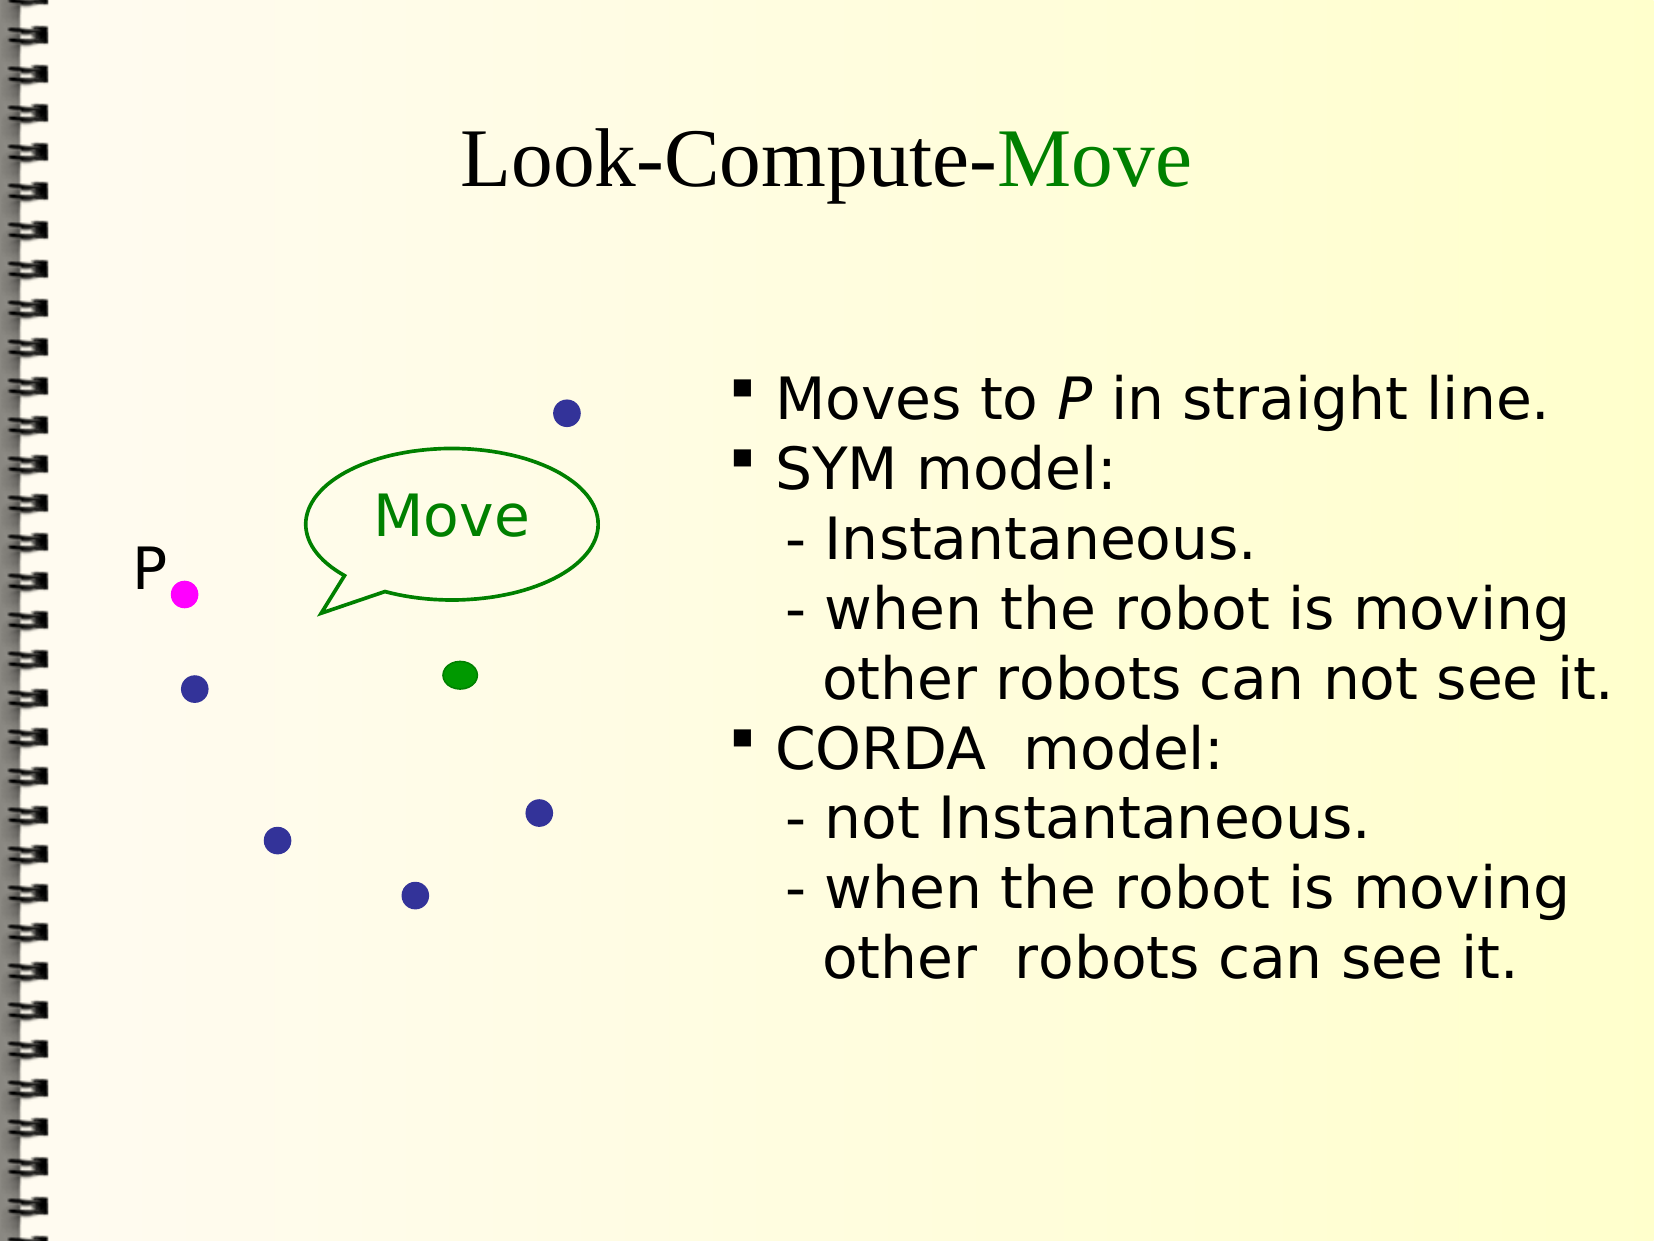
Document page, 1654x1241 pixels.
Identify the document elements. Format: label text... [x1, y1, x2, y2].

text_box [442, 661, 478, 690]
text_box [553, 399, 581, 428]
picture [0, 0, 1654, 1241]
text_box [401, 881, 430, 910]
text_box Moves to P in straight line. SYM model: - Instantaneous. - when the robot is moving other robots can not see it. CORDA model: - not Instantaneous. - when the robot is moving other robots can see it. [715, 353, 1630, 999]
text_box P [117, 523, 183, 610]
text_box [263, 826, 292, 855]
text_box Move [305, 448, 599, 614]
text_box [525, 799, 554, 827]
text_box [183, 580, 199, 609]
text_box [180, 675, 209, 703]
text_box Look-Compute-Move [82, 49, 1571, 257]
